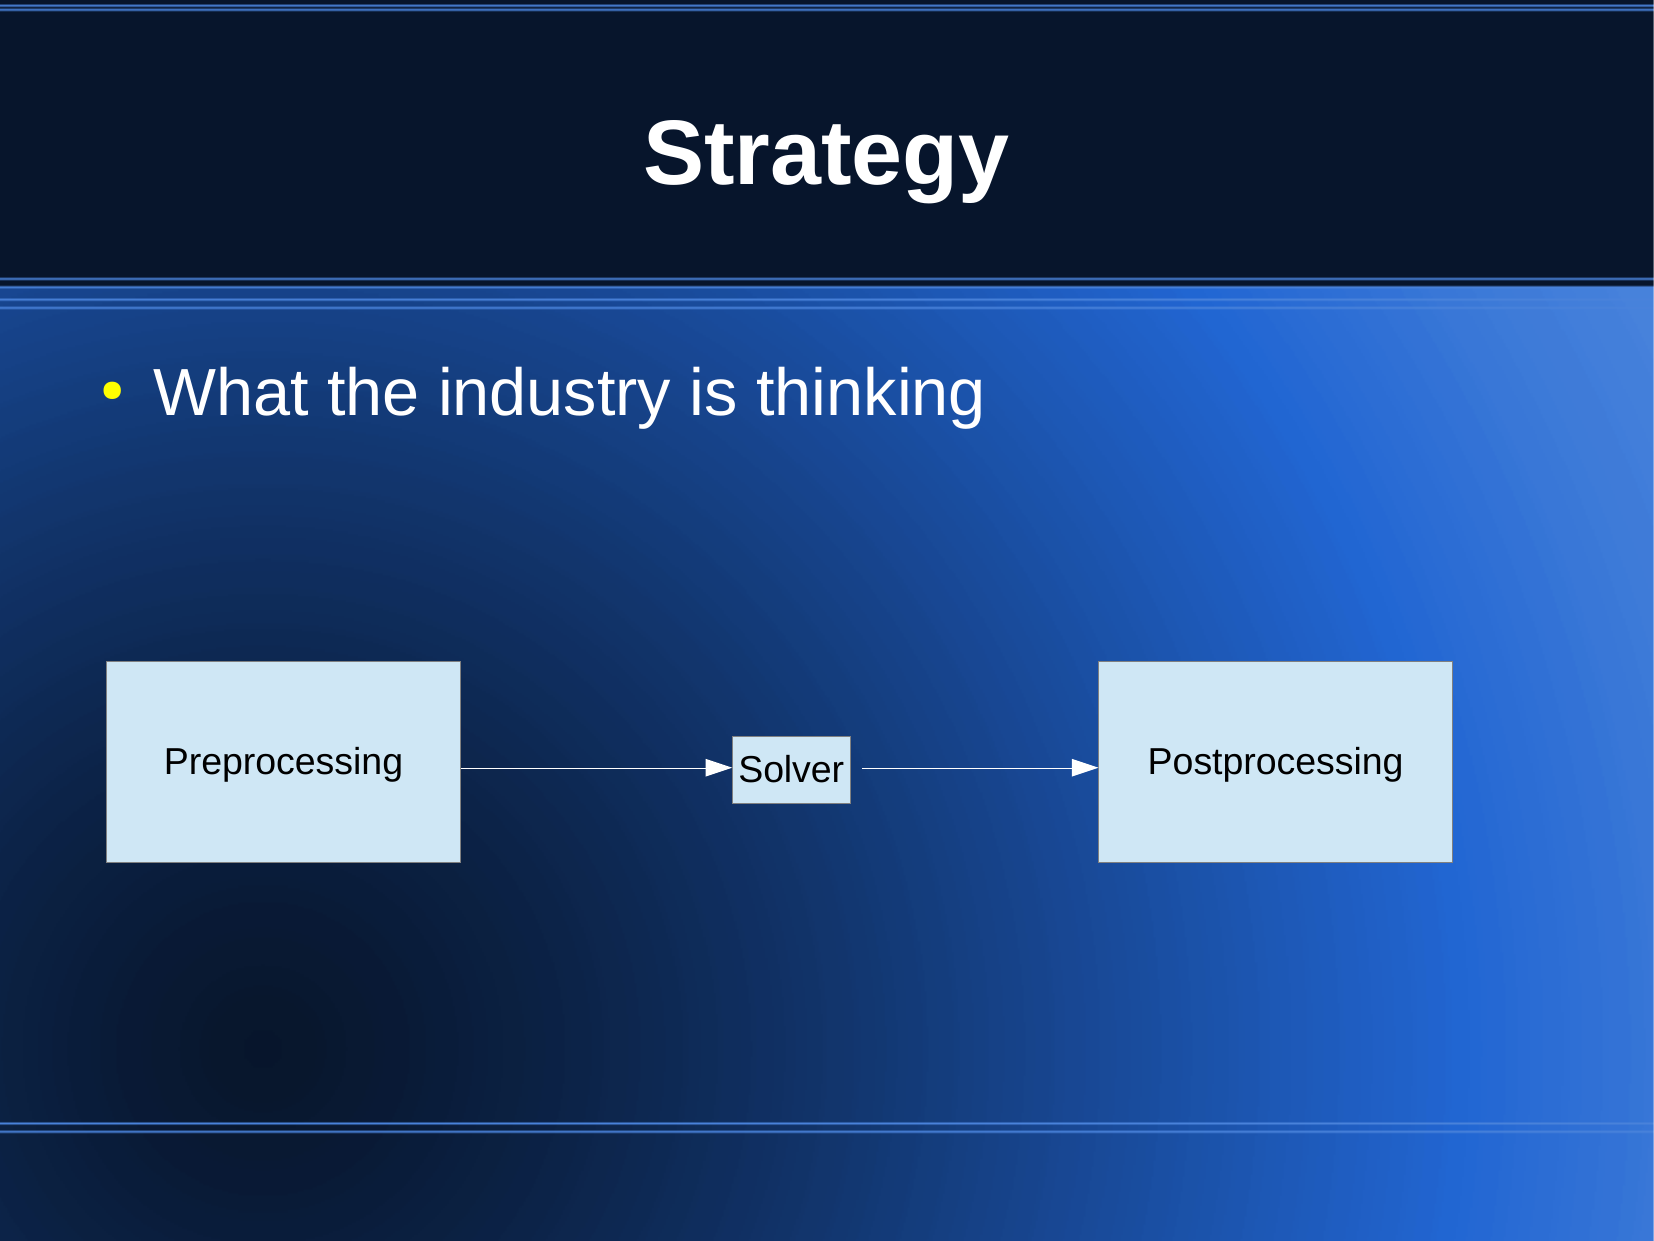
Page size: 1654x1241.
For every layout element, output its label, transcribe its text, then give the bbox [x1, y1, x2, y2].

text_box Postprocessing [1098, 661, 1453, 863]
list What the industry is thinking [82, 355, 1571, 1075]
title Strategy [82, 49, 1571, 257]
text_box Preprocessing [106, 661, 461, 863]
text_box Solver [732, 736, 851, 804]
picture [0, 0, 1654, 1241]
